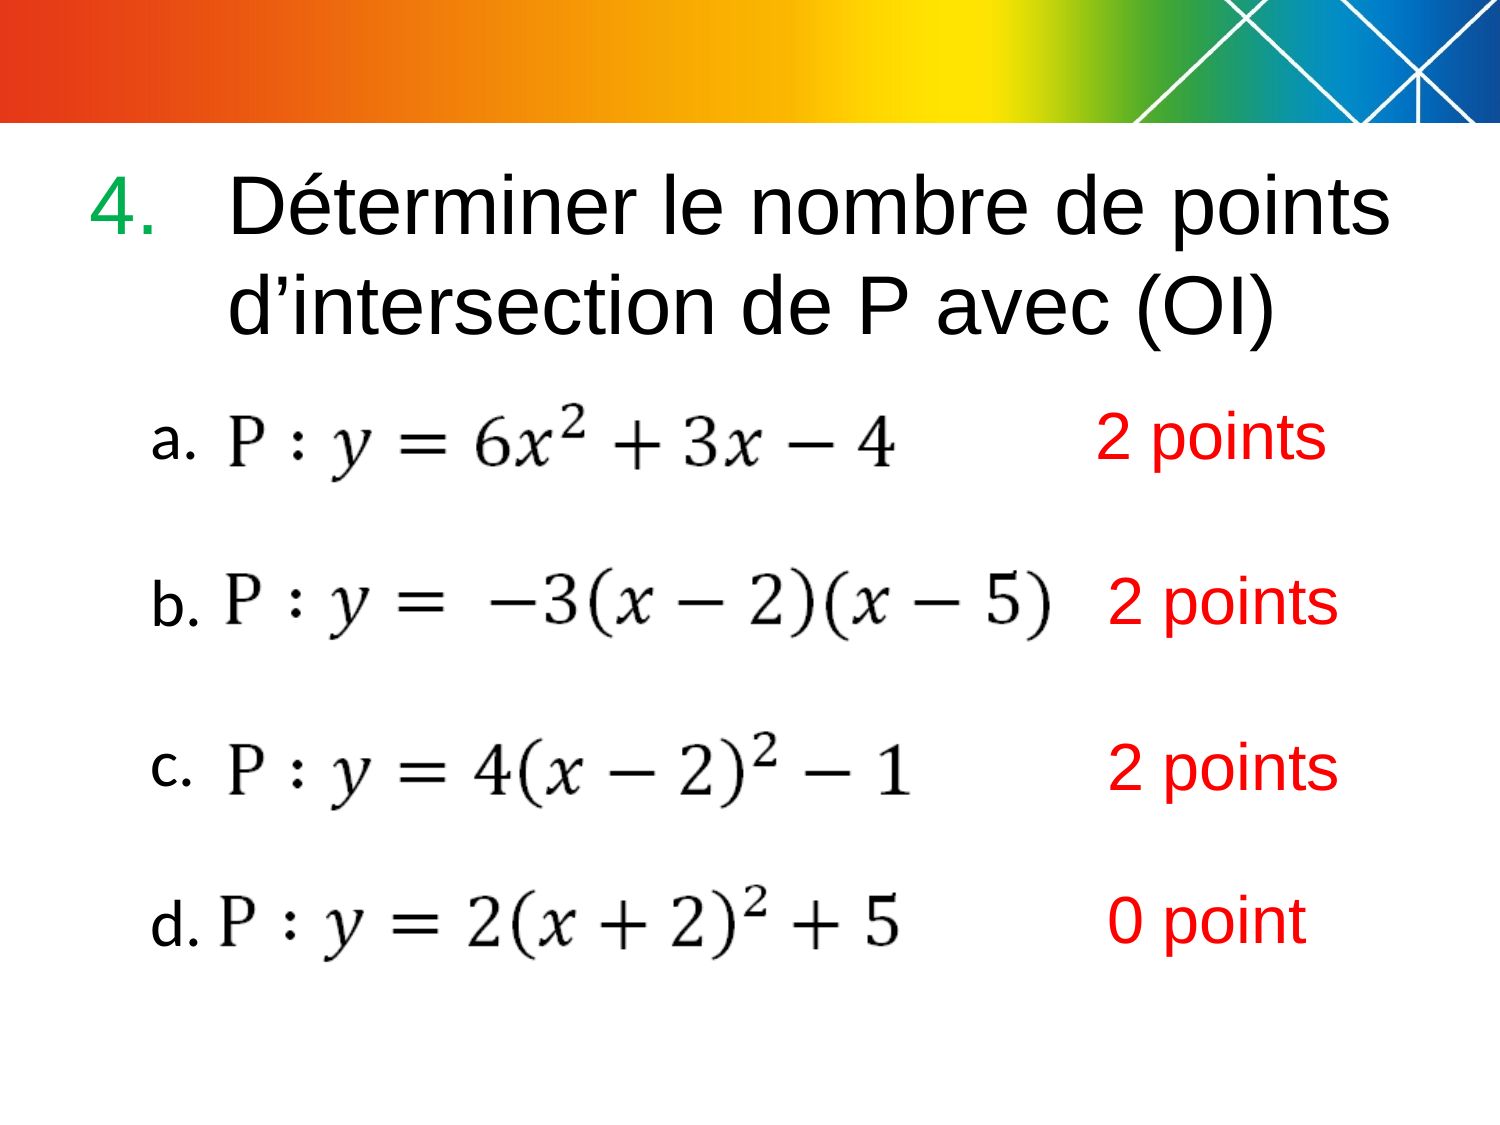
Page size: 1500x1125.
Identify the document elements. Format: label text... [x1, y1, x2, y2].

text_box Déterminer le nombre de points d’intersection de P avec (OI) [75, 164, 1500, 339]
picture [206, 863, 918, 970]
text_box 2 points [1080, 385, 1377, 481]
text_box 2 points [1092, 550, 1388, 647]
picture [218, 550, 1067, 648]
text_box a. b. c. d. [135, 385, 691, 1048]
text_box 2 points [1092, 716, 1388, 812]
picture [218, 716, 925, 817]
picture [0, 0, 1359, 123]
text_box 0 point [1092, 869, 1388, 965]
picture [1340, 0, 1500, 123]
picture [206, 397, 924, 484]
